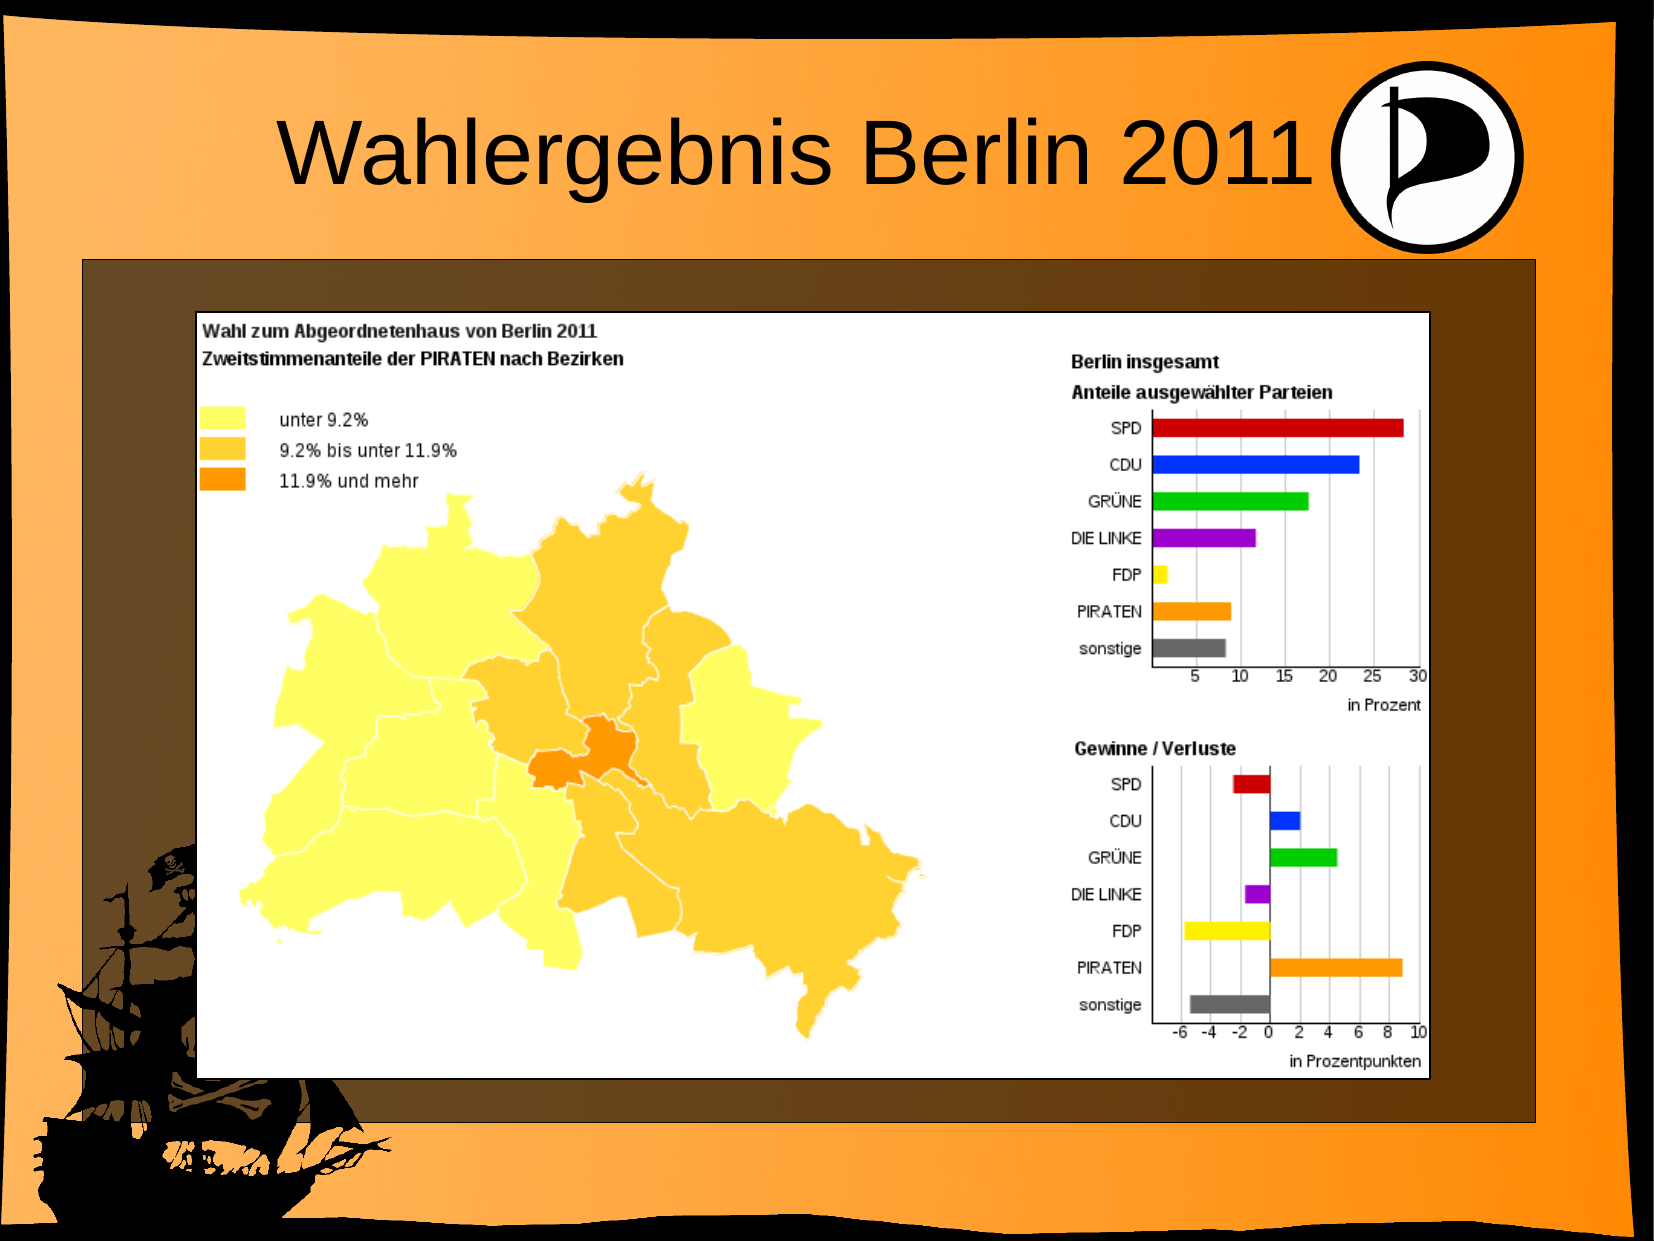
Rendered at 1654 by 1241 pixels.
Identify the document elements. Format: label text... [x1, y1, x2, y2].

text_box [82, 259, 1536, 1123]
title Wahlergebnis Berlin 2011 [82, 49, 1512, 257]
picture [1, 16, 1634, 1241]
